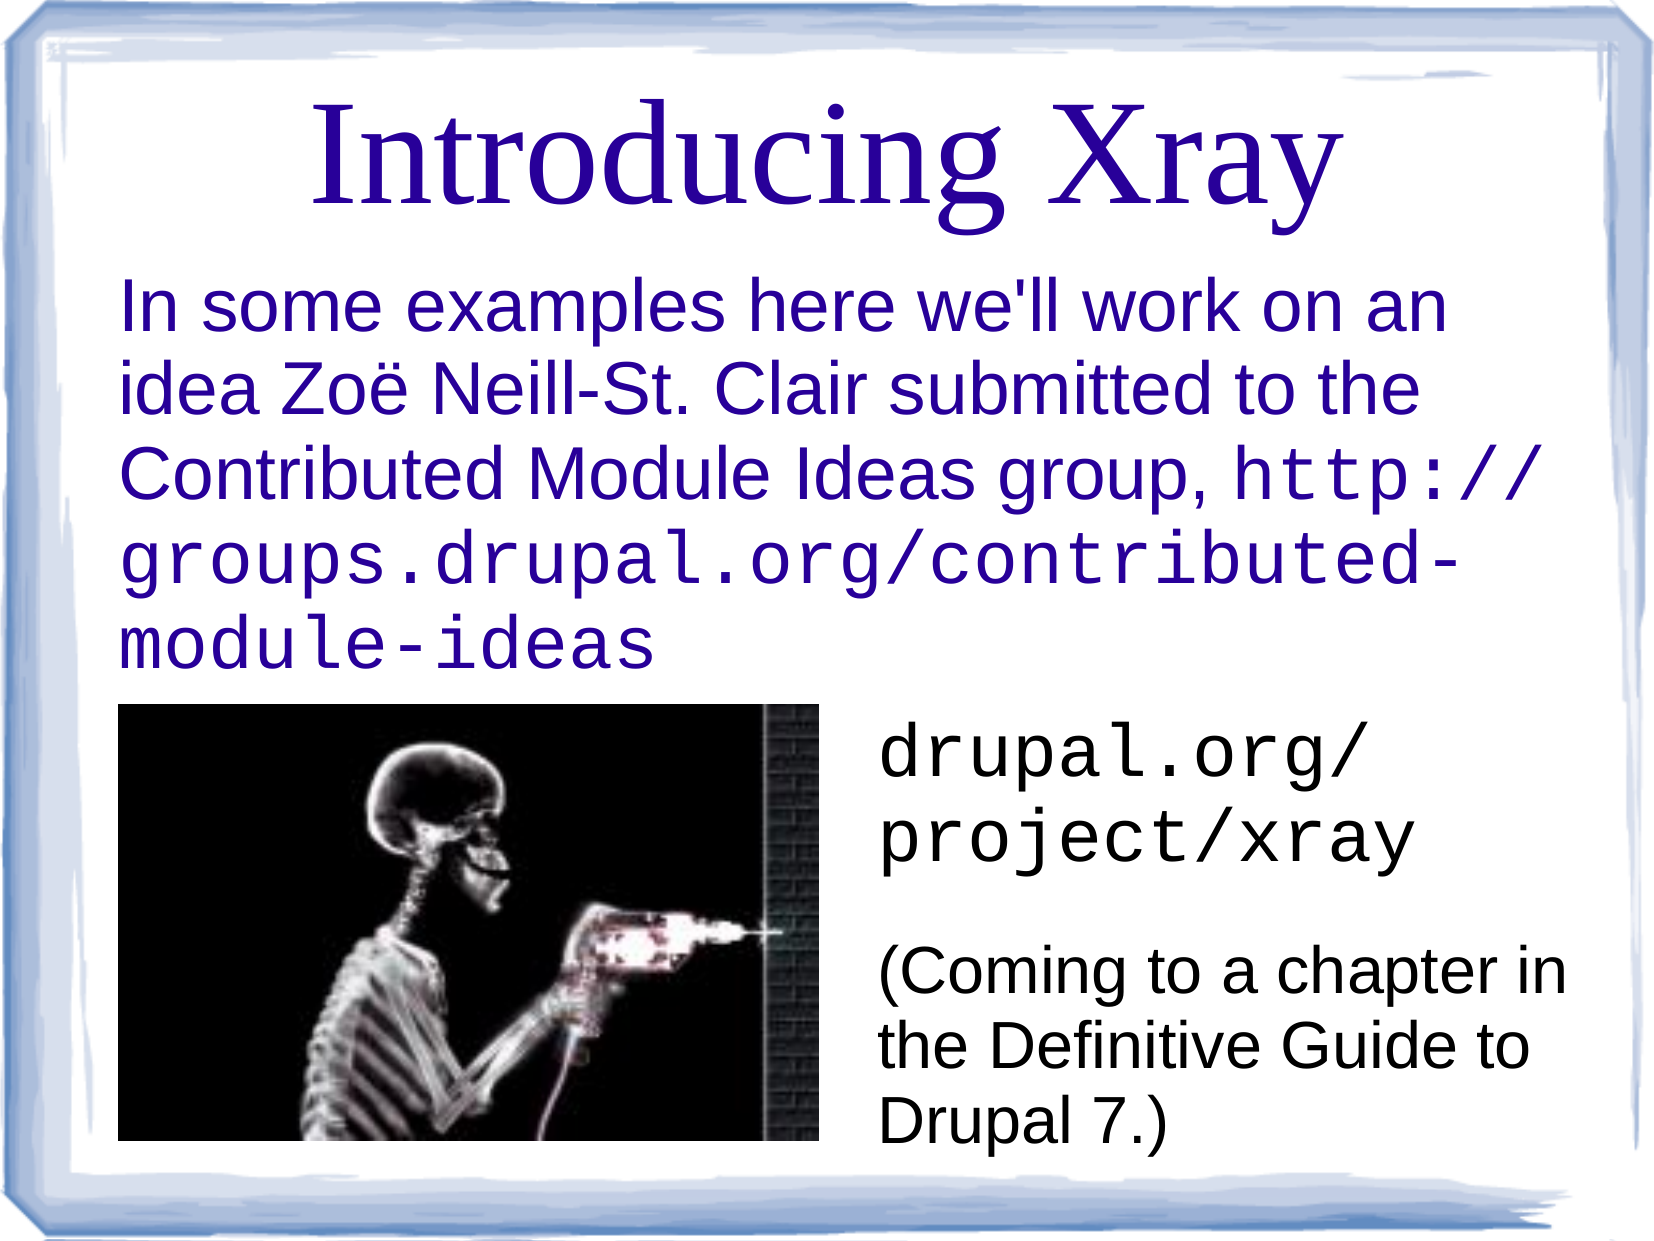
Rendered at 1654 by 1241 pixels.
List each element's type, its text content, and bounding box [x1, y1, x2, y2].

text_box (Coming to a chapter in the Definitive Guide to Drupal 7.) [862, 925, 1613, 1165]
picture [0, 0, 1654, 1241]
title Introducing Xray [82, 56, 1571, 250]
text_box drupal.org/ project/xray [862, 706, 1576, 892]
subtitle In some examples here we'll work on an idea Zoë Neill-St. Clair submitted to the Contributed Module Ideas group, http:// groups.drupal.org/contributed-module-ideas [118, 241, 1571, 714]
